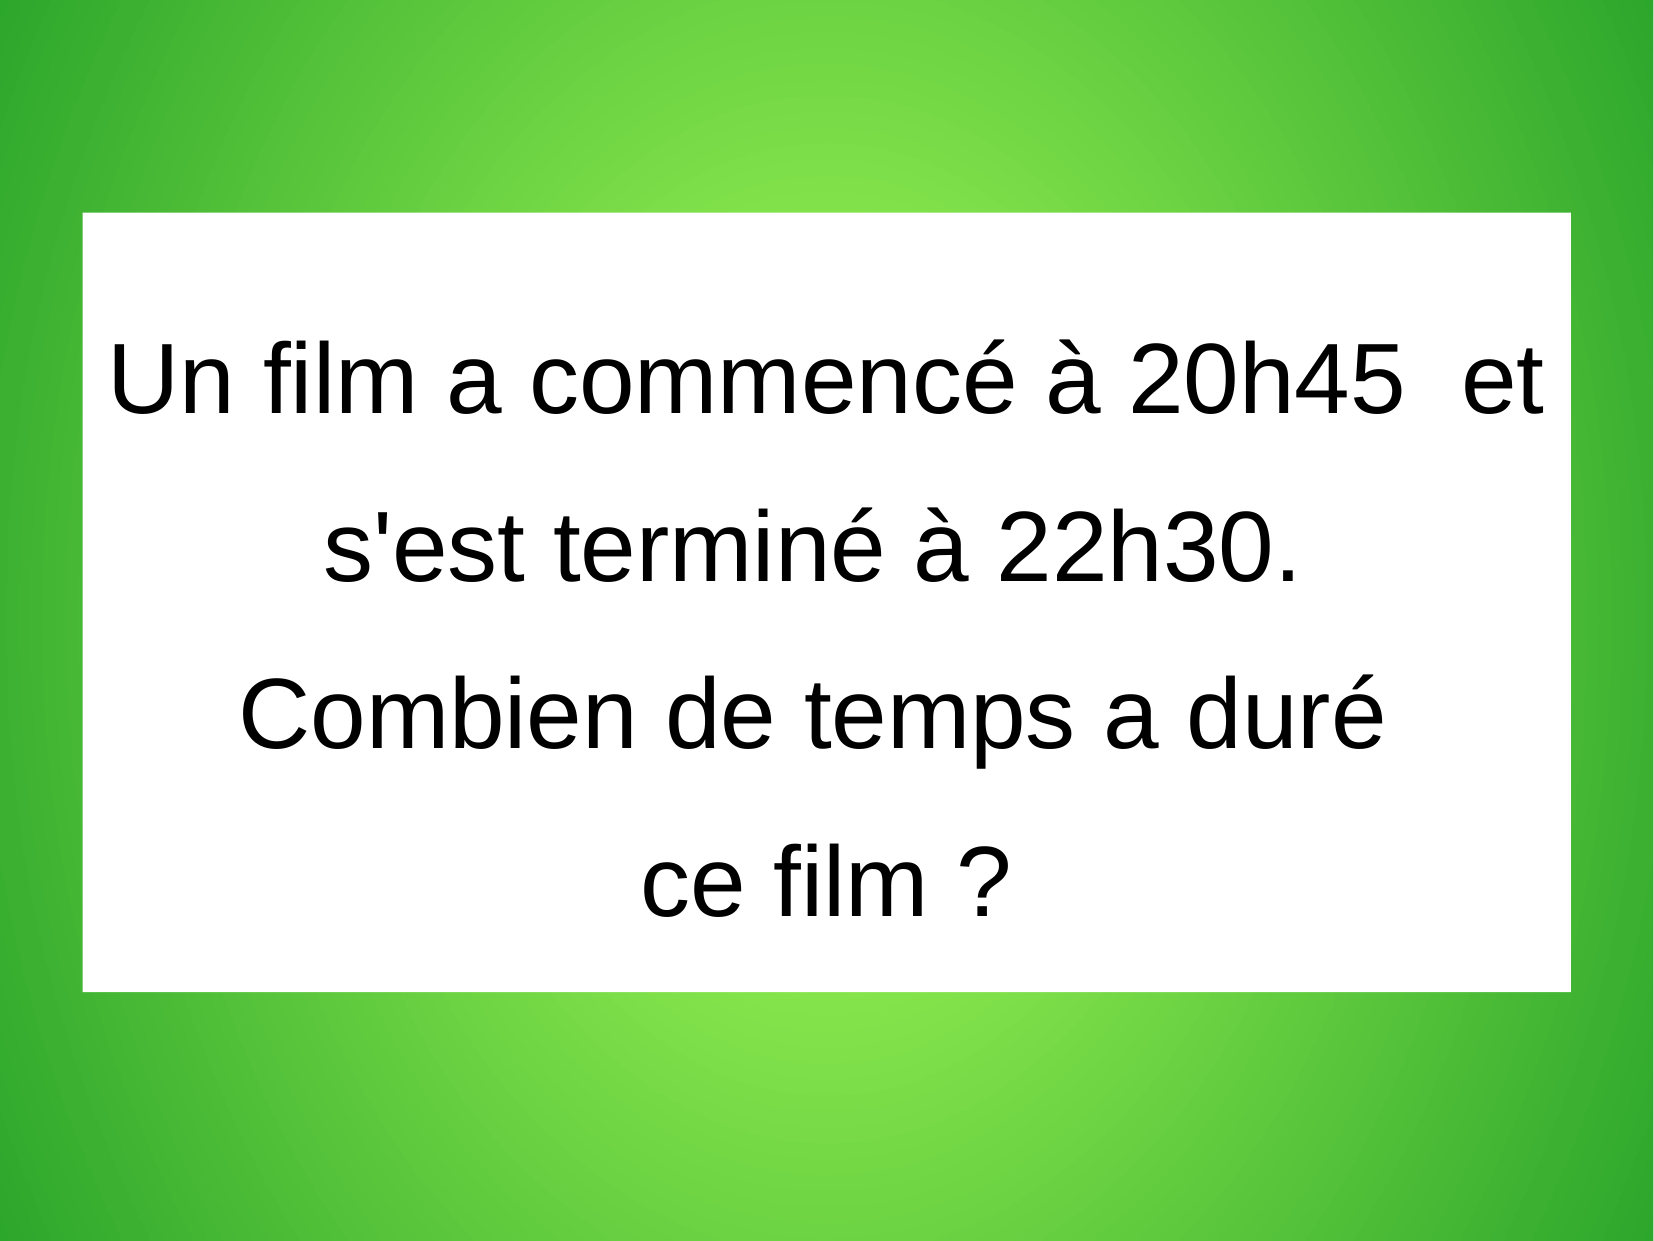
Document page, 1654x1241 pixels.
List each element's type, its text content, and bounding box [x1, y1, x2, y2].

picture [0, 0, 1654, 1241]
subtitle Un film a commencé à 20h45 et s'est terminé à 22h30. Combien de temps a duré ce film ? [82, 212, 1571, 993]
